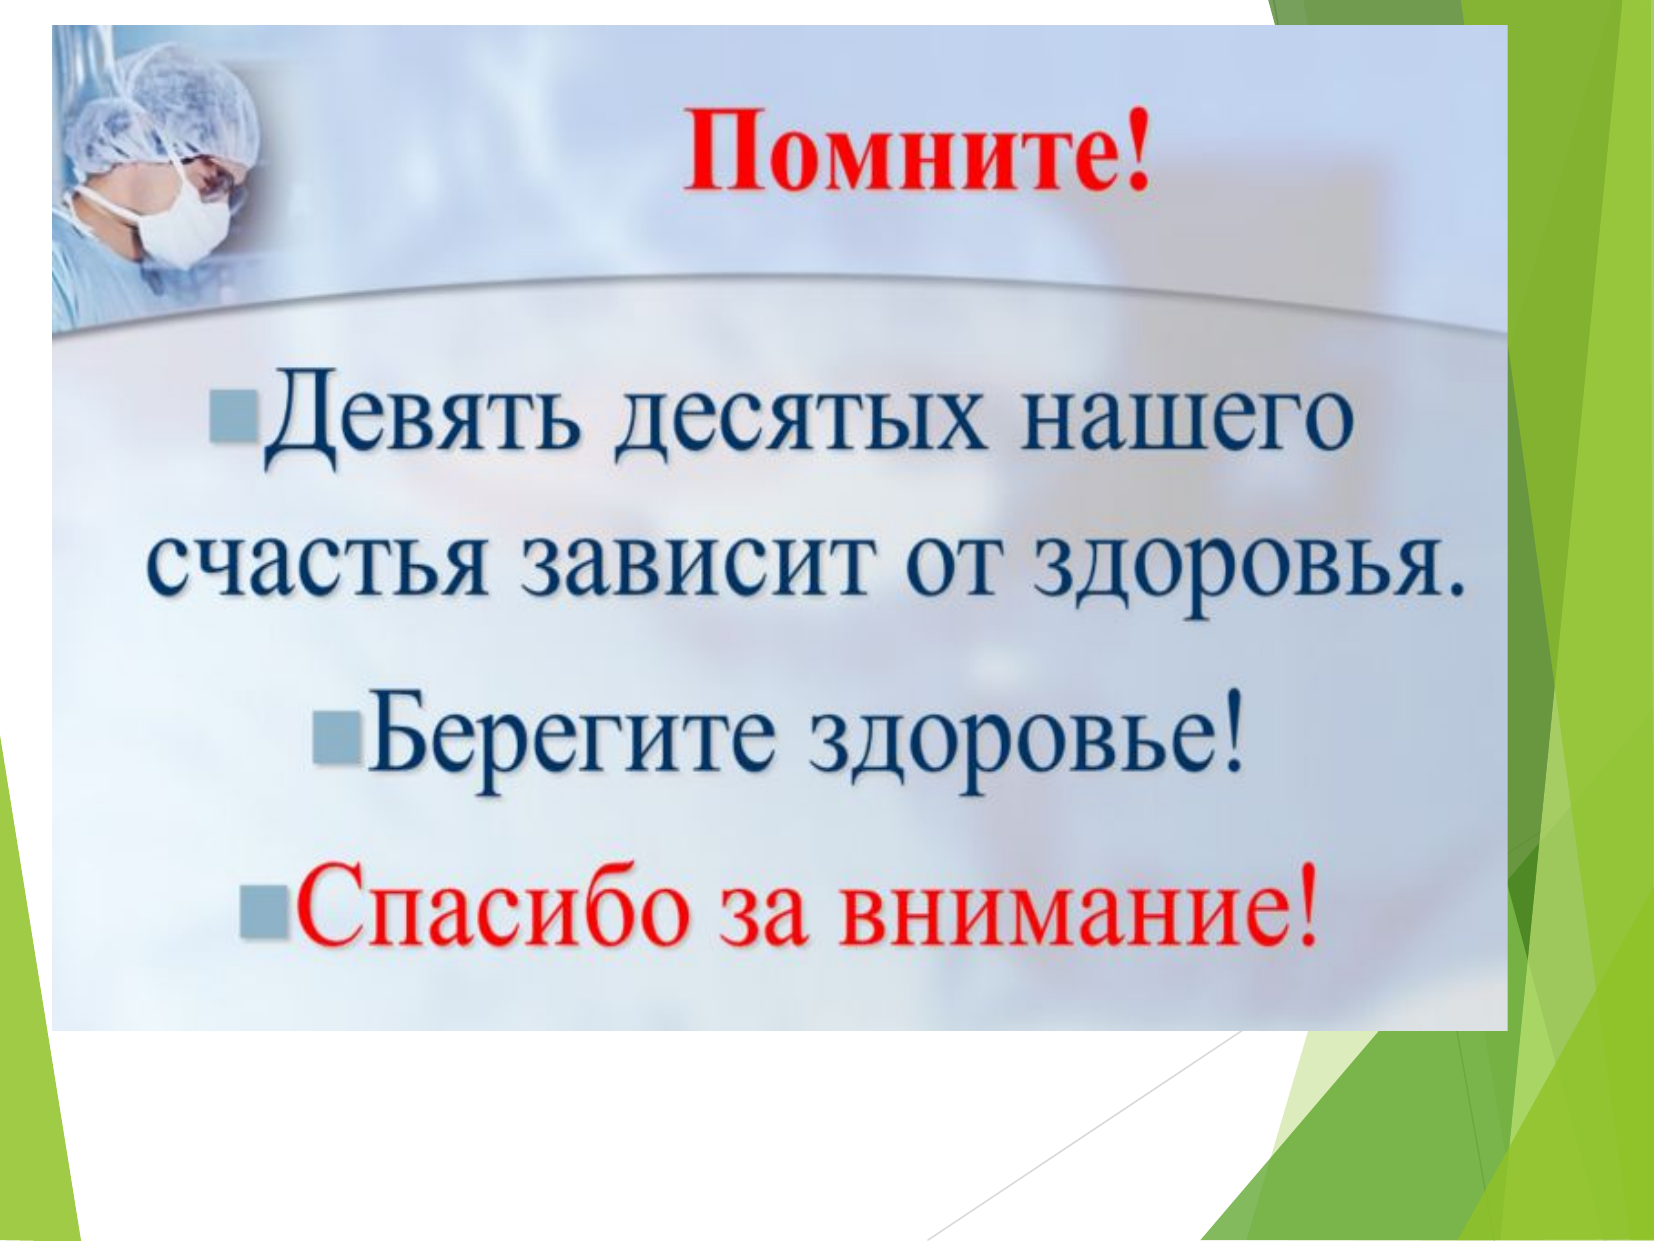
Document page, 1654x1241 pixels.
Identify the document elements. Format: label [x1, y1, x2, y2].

picture [52, 25, 1508, 1031]
